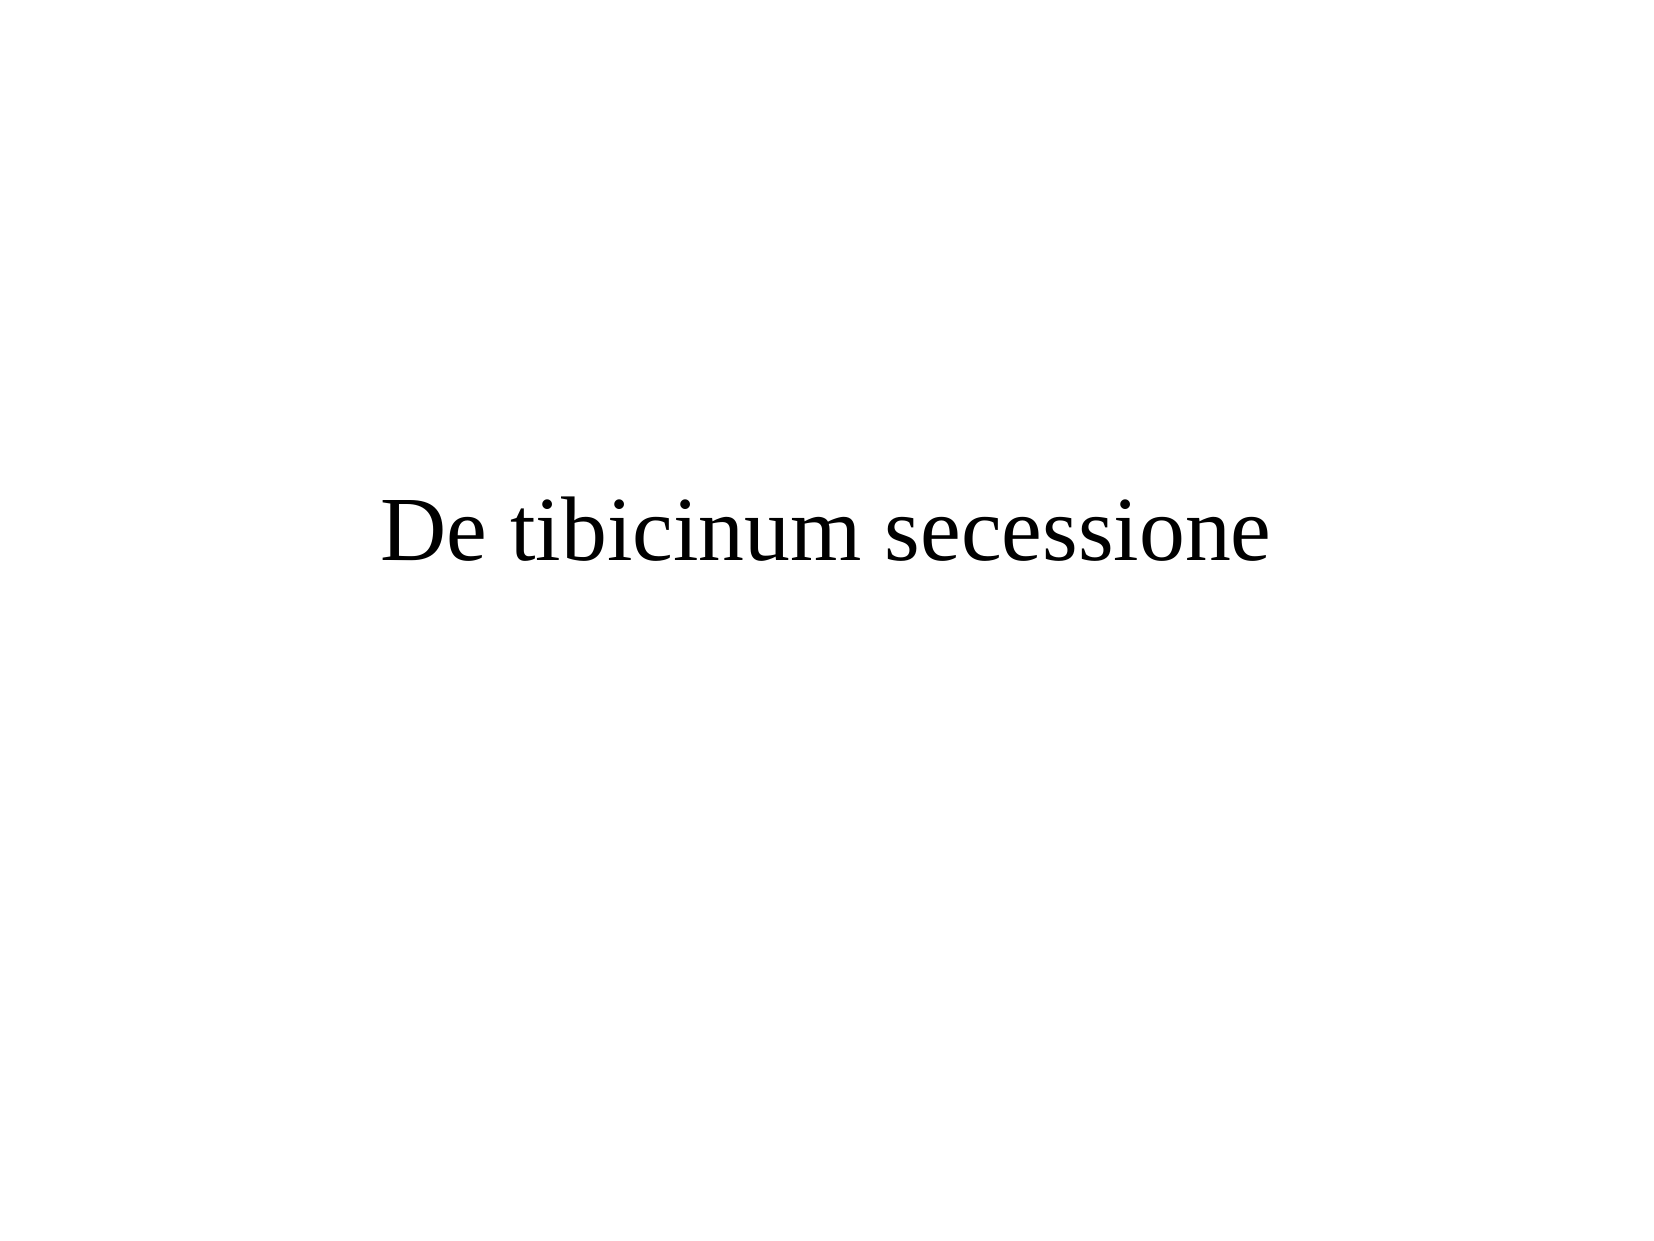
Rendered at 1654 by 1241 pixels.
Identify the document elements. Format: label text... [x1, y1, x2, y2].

subtitle De tibicinum secessione [82, 49, 1571, 1010]
